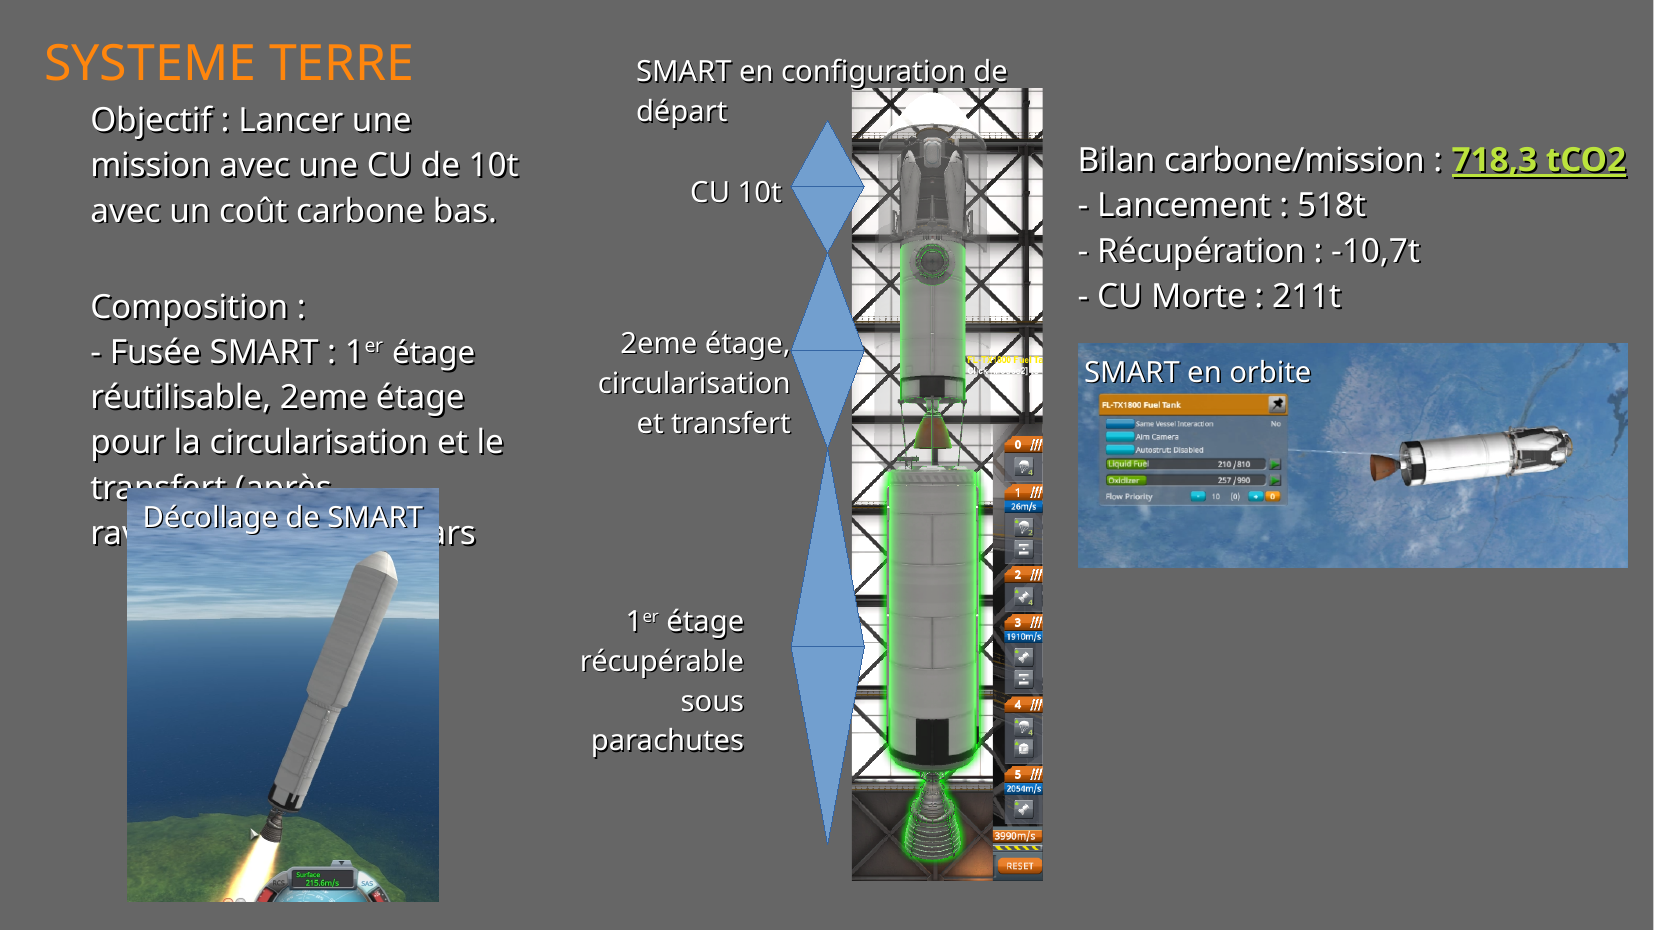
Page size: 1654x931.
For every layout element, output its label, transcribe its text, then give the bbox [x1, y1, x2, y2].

text_box CU 10t [675, 184, 828, 227]
text_box SMART en configuration de départ [621, 43, 1073, 184]
text_box 2eme étage, circularisation et transfert [583, 315, 822, 425]
text_box SYSTEME TERRE [29, 19, 591, 89]
text_box Bilan carbone/mission : 718,3 tCO2 - Lancement : 518t - Récupération : -10,7t - CU Morte : 211t [1062, 128, 1654, 289]
text_box [801, 184, 865, 845]
picture [851, 184, 1043, 881]
picture [127, 535, 439, 902]
text_box SMART en orbite [1069, 343, 1381, 390]
text_box Décollage de SMART [127, 488, 439, 535]
picture [1078, 343, 1628, 568]
text_box 1er étage récupérable sous parachutes [565, 592, 804, 784]
text_box Objectif : Lancer une mission avec une CU de 10t avec un coût carbone bas. Composition : - Fusée SMART : 1er étage réutilisable, 2eme étage pour la circularisation et le transfert (après ravitaillement) vers Mars [75, 89, 535, 516]
